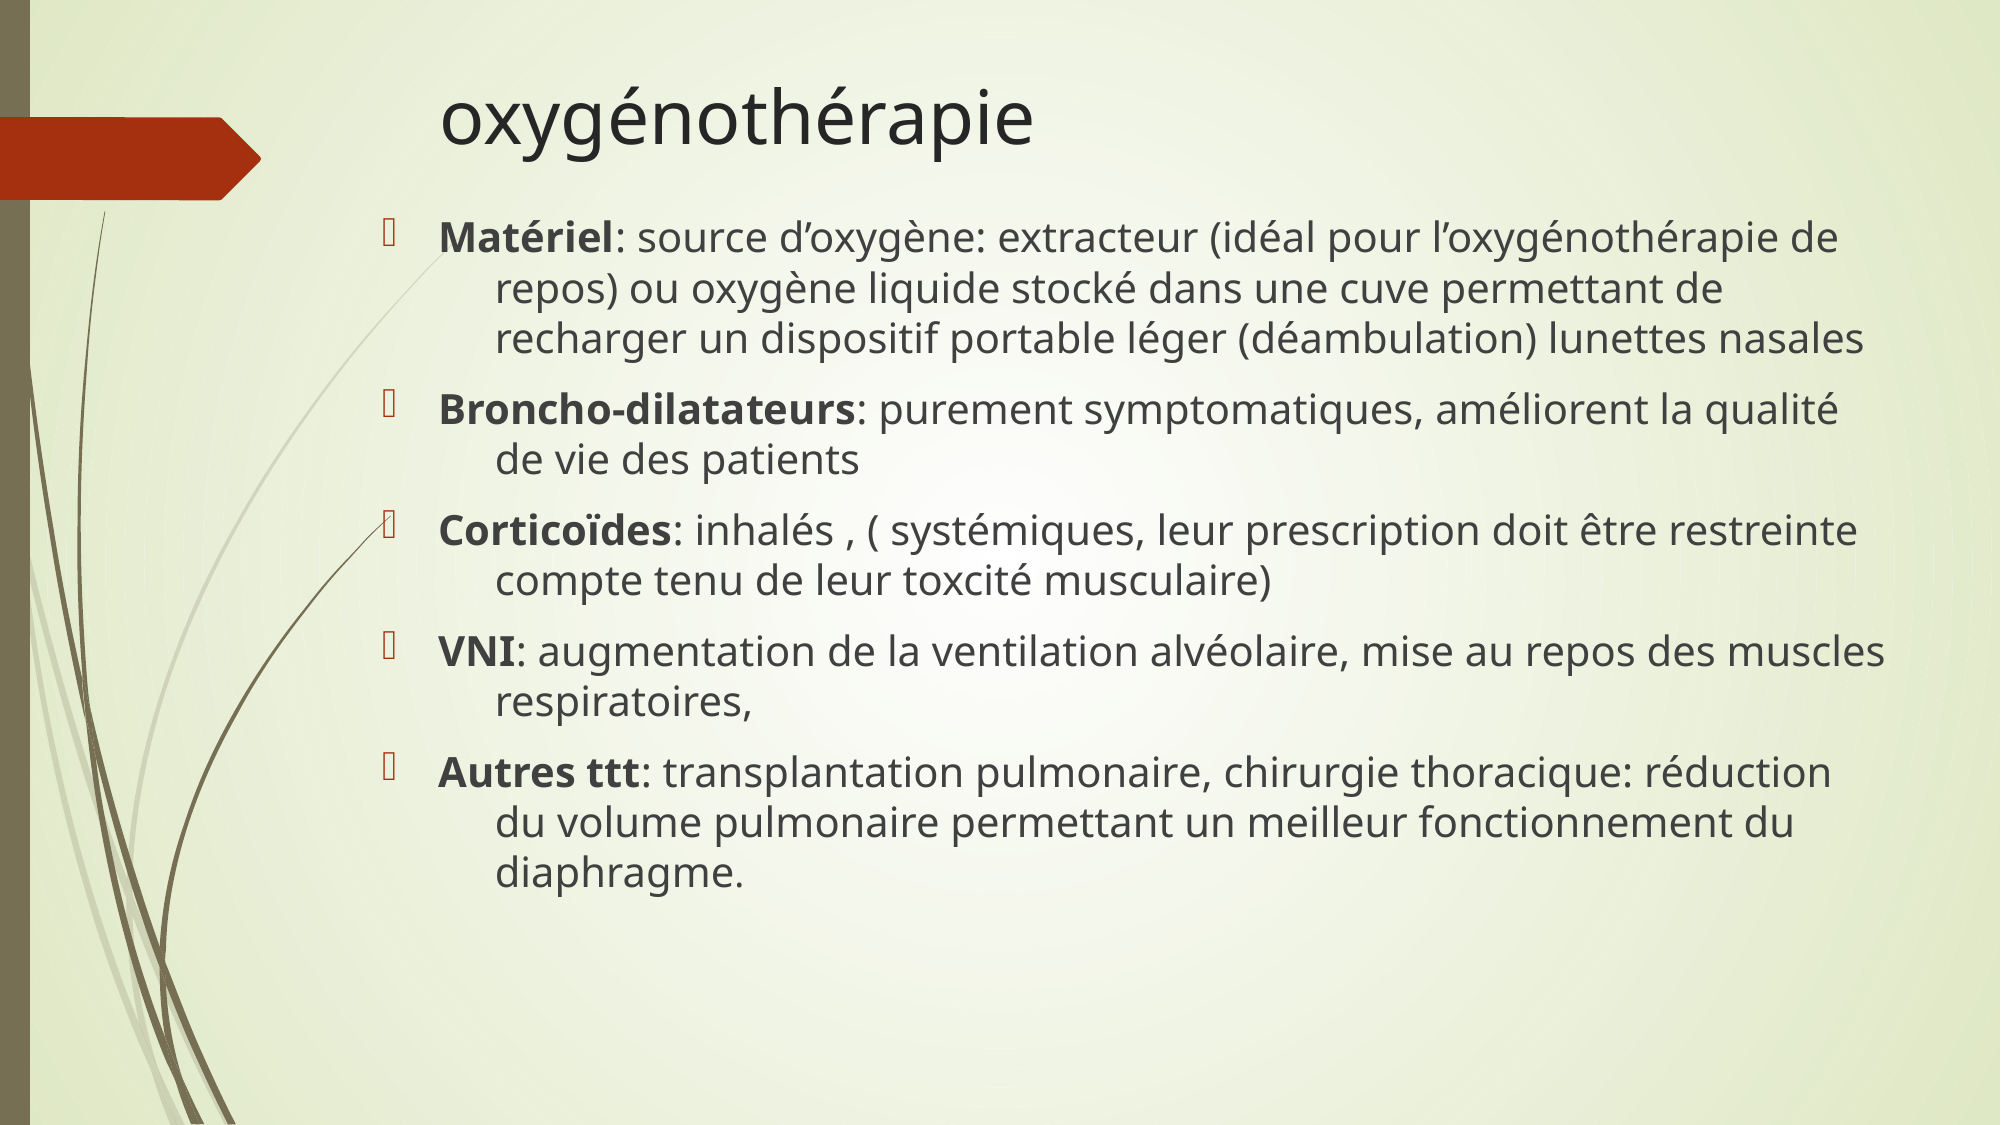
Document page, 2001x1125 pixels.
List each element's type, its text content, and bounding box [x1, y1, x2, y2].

title oxygénothérapie [424, 62, 1887, 180]
list Matériel: source d’oxygène: extracteur (idéal pour l’oxygénothérapie de repos) ou oxygène liquide stocké dans une cuve permettant de recharger un dispositif portable léger (déambulation) lunettes nasales Broncho-dilatateurs: purement symptomatiques, améliorent la qualité de vie des patients Corticoïdes: inhalés , ( systémiques, leur prescription doit être restreinte compte tenu de leur toxcité musculaire) VNI: augmentation de la ventilation alvéolaire, mise au repos des muscles respiratoires, Autres ttt: transplantation pulmonaire, chirurgie thoracique: réduction du volume pulmonaire permettant un meilleur fonctionnement du diaphragme. [367, 203, 1908, 1071]
